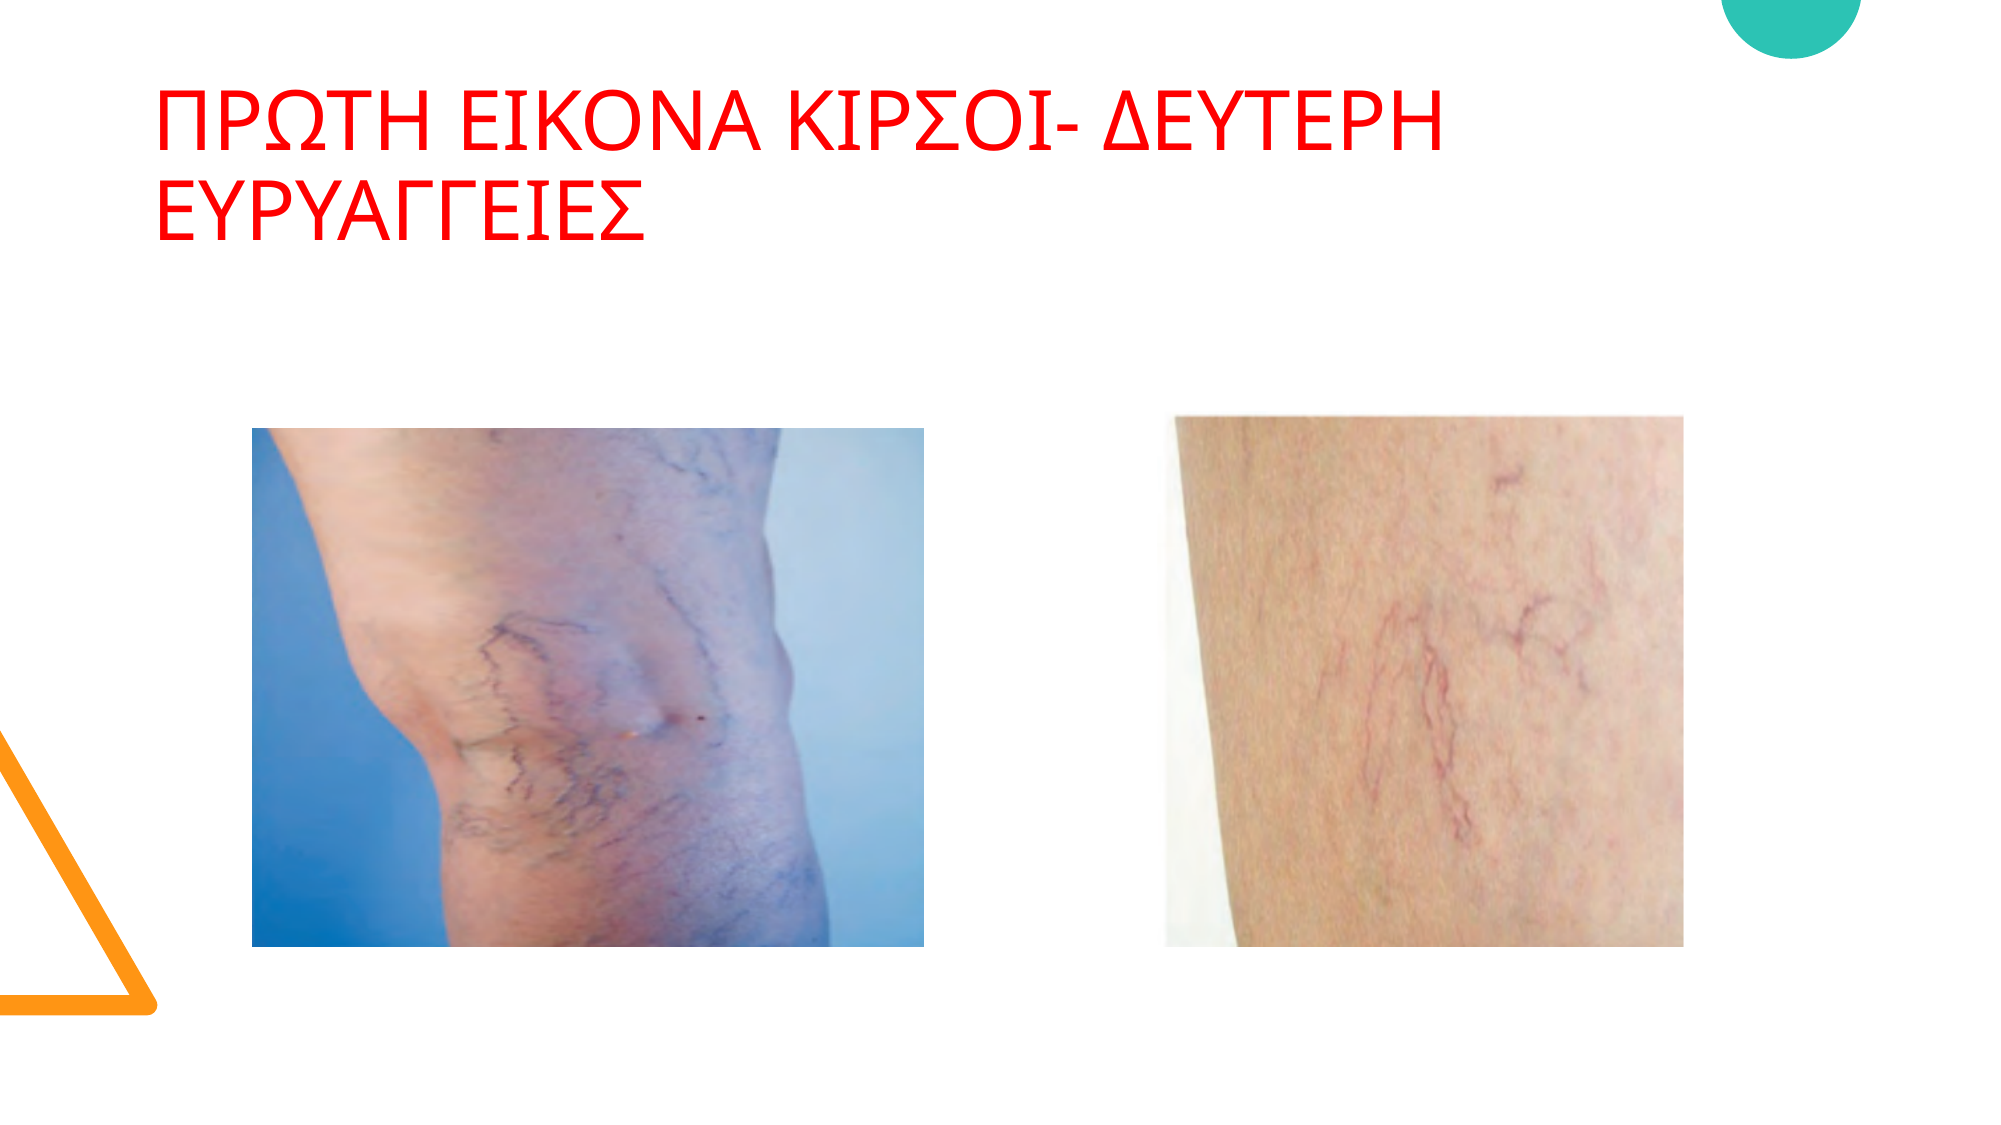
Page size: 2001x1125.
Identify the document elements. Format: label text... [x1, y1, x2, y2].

picture [252, 428, 924, 947]
title ΠΡΩΤΗ ΕΙΚΟΝΑ ΚΙΡΣΟΙ- ΔΕΥΤΕΡΗ ΕΥΡΥΑΓΓΕΙΕΣ [137, 59, 1779, 278]
picture [1157, 411, 1689, 947]
